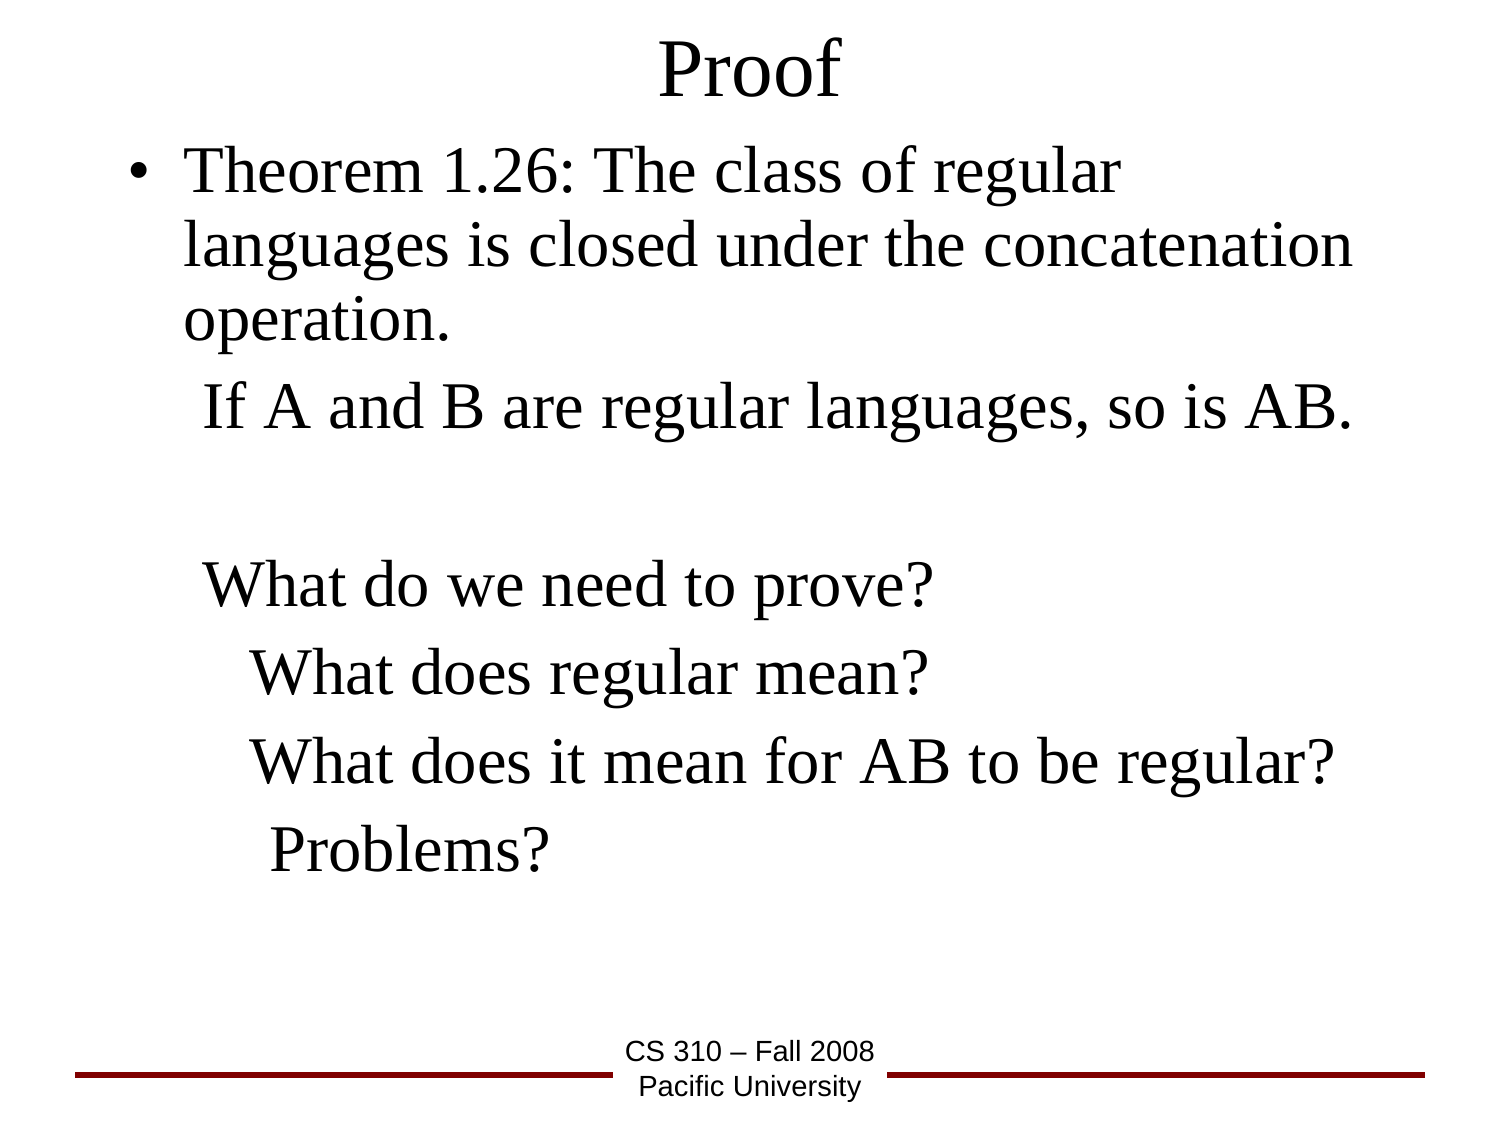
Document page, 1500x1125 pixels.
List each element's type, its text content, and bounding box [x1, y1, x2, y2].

title Proof [112, 14, 1388, 123]
list Theorem 1.26: The class of regular languages is closed under the concatenation operation. If A and B are regular languages, so is AB. What do we need to prove? What does regular mean? What does it mean for AB to be regular? Problems? [112, 125, 1388, 1001]
